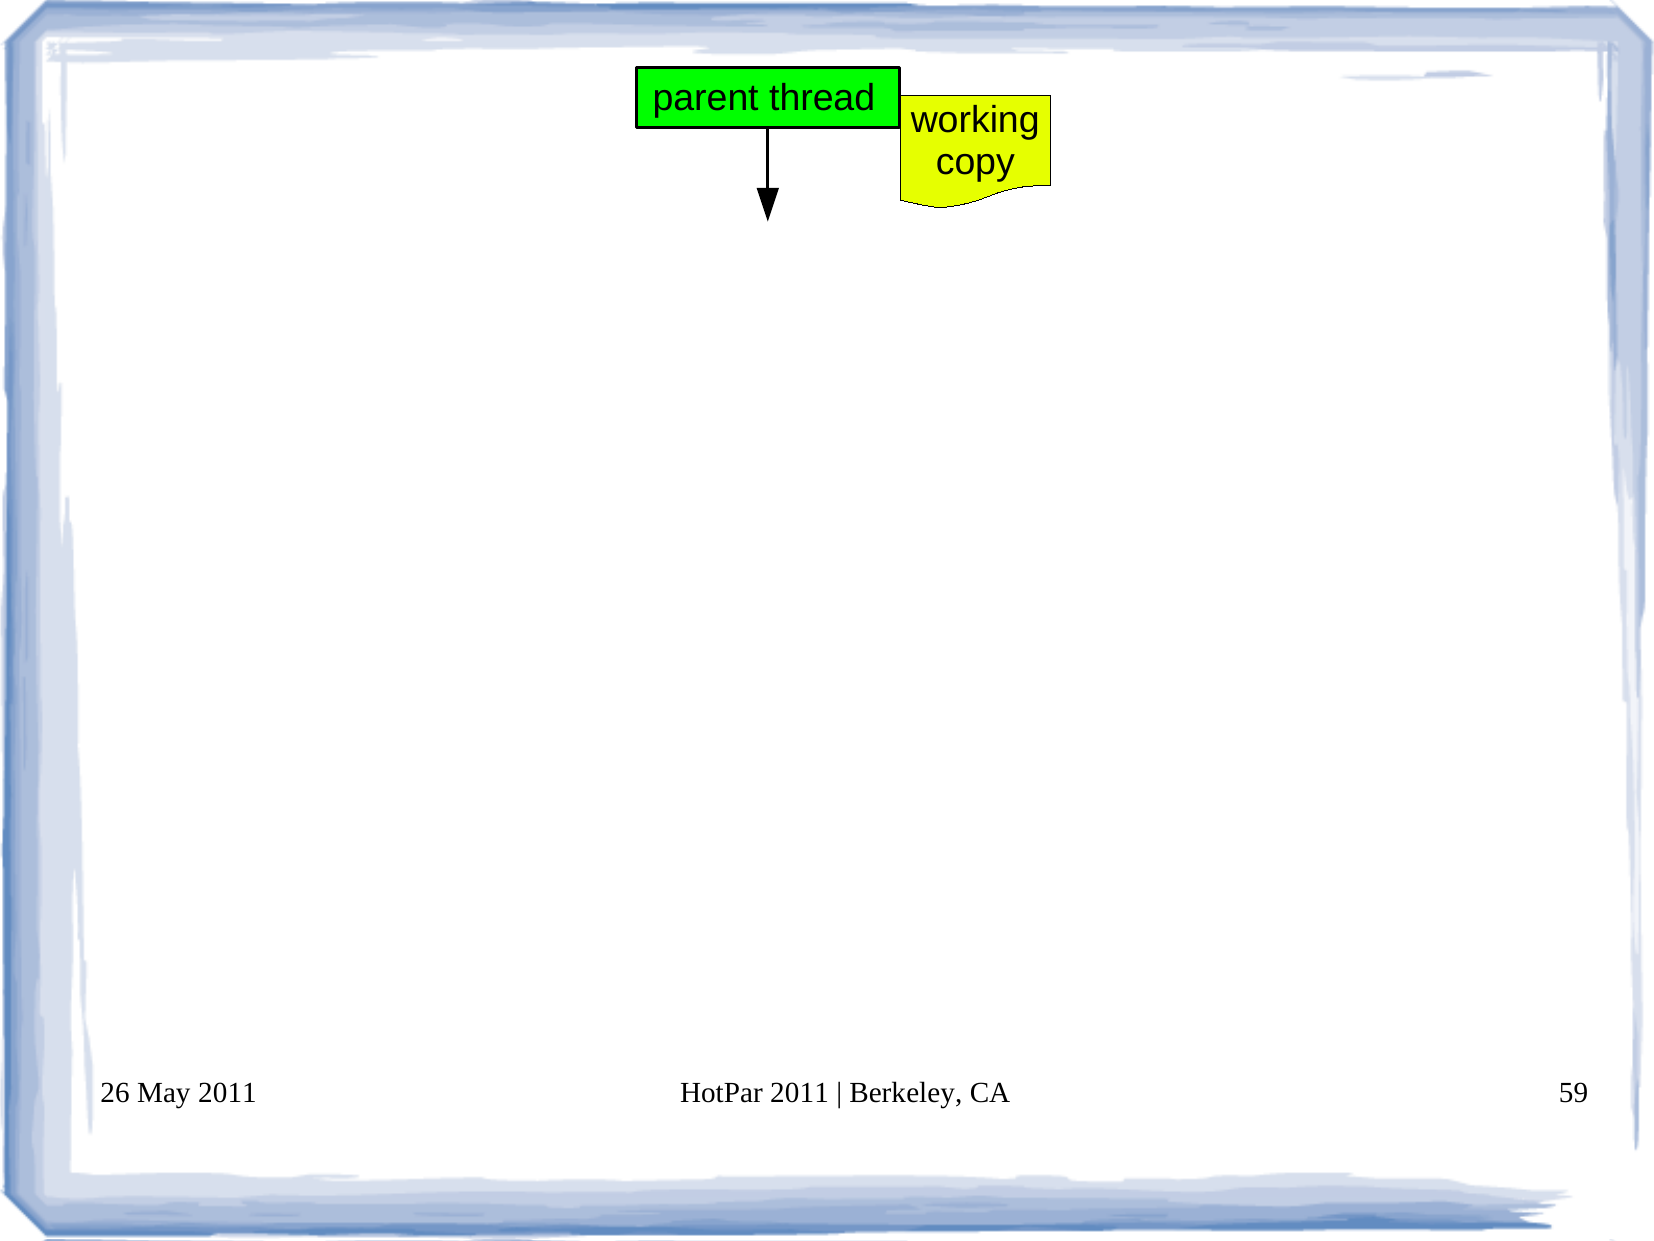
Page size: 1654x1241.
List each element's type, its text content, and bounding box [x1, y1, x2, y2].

picture [0, 0, 1654, 1241]
text_box working copy [900, 95, 1051, 208]
text_box parent thread [636, 67, 900, 128]
